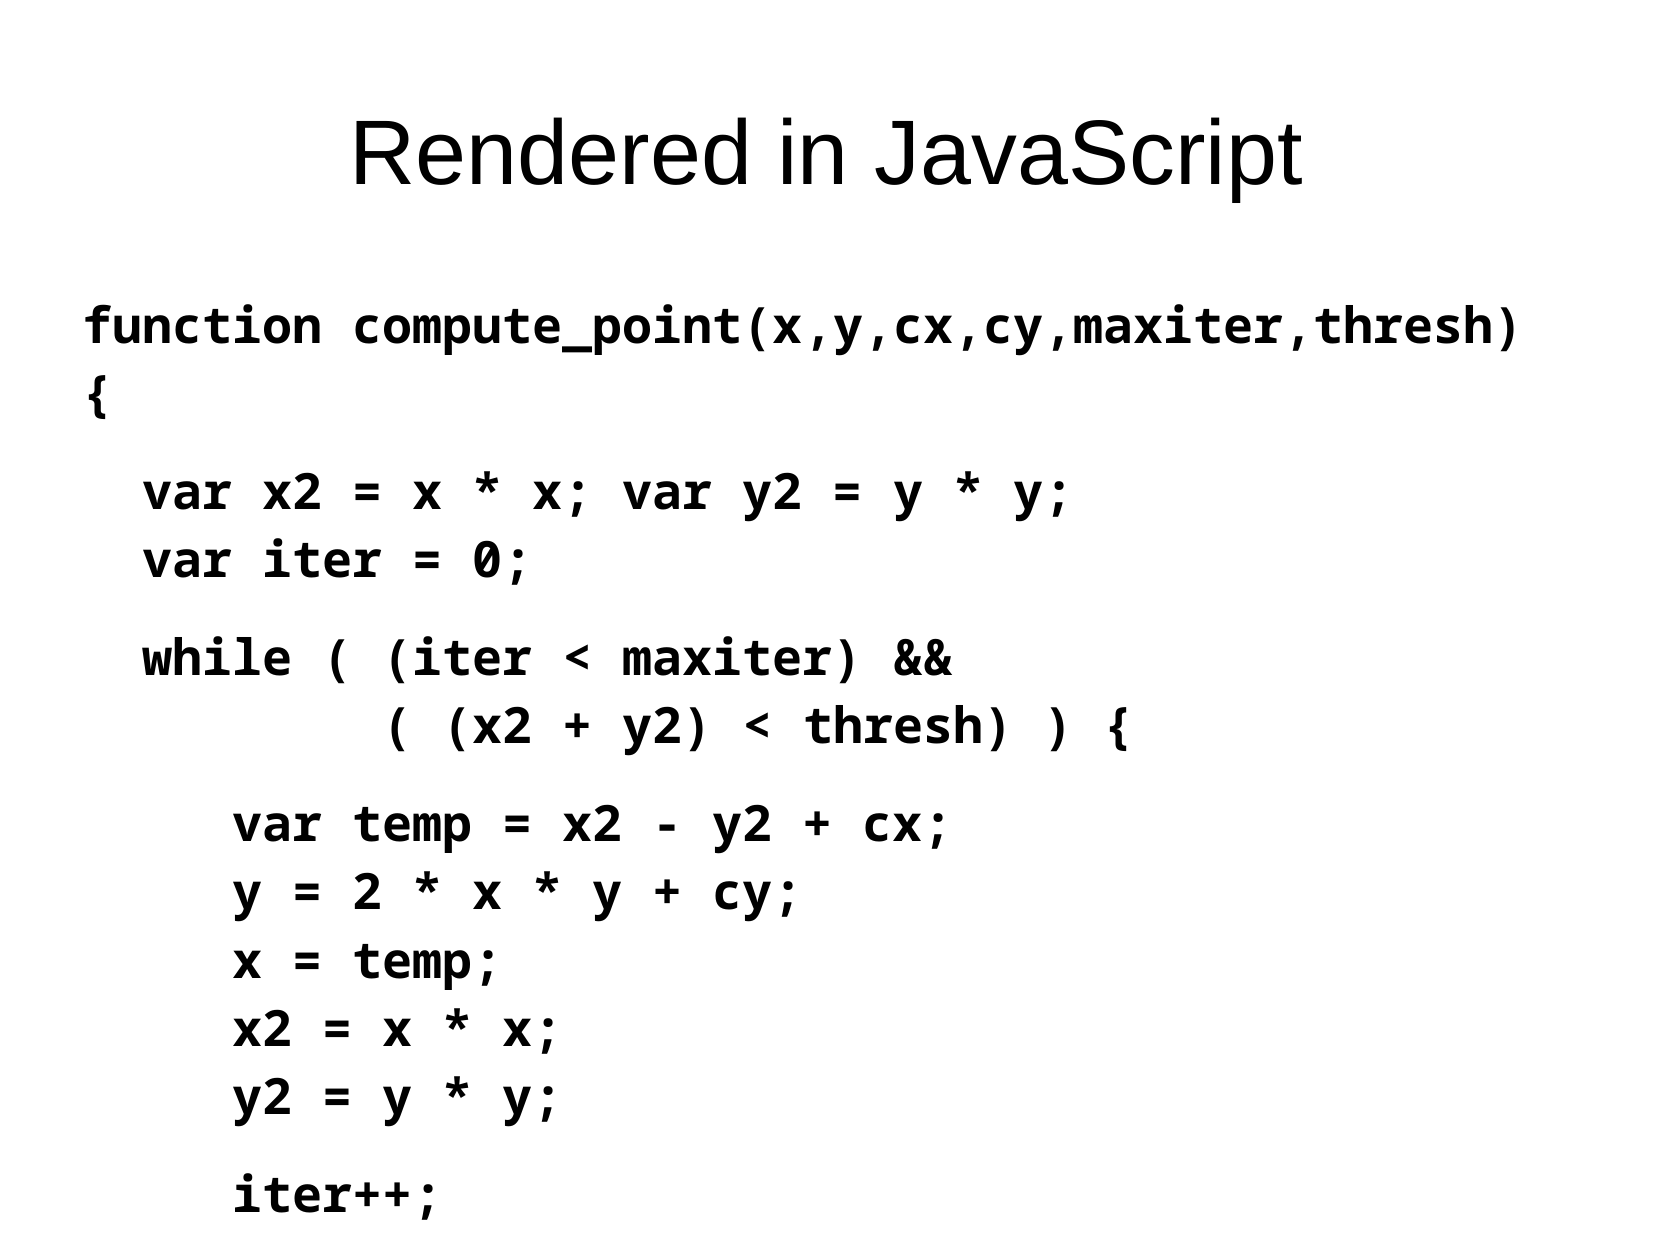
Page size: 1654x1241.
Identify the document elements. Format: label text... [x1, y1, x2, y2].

list function compute_point(x,y,cx,cy,maxiter,thresh) { var x2 = x * x; var y2 = y * y; var iter = 0; while ( (iter < maxiter) && ( (x2 + y2) < thresh) ) { var temp = x2 - y2 + cx; y = 2 * x * y + cy; x = temp; x2 = x * x; y2 = y * y; iter++; } return iter; } [82, 290, 1571, 1188]
title Rendered in JavaScript [82, 49, 1571, 257]
